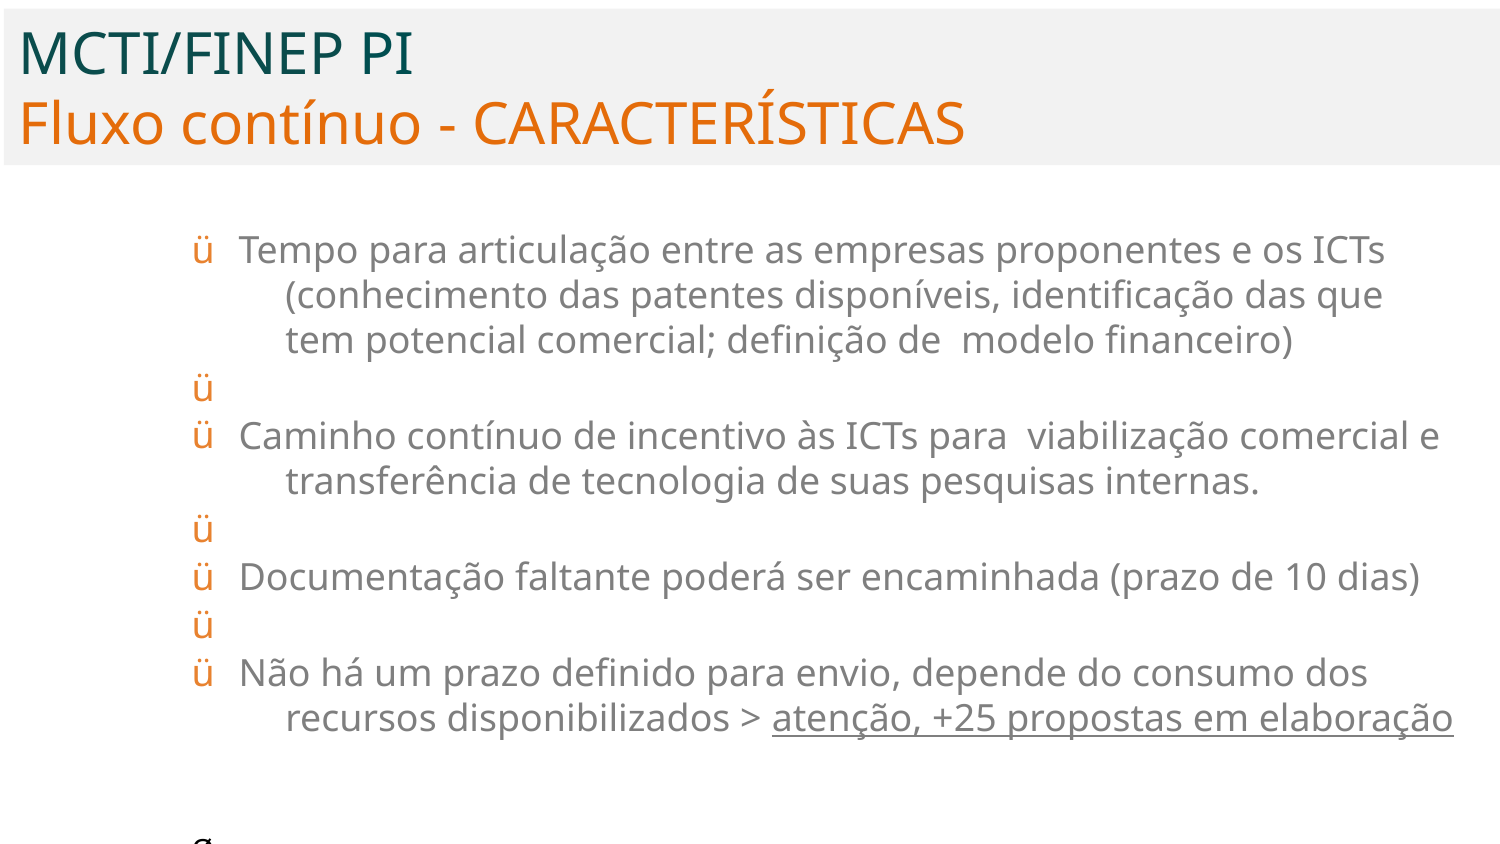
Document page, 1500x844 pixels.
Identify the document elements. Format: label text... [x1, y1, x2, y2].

text_box Tempo para articulação entre as empresas proponentes e os ICTs (conhecimento das patentes disponíveis, identificação das que tem potencial comercial; definição de modelo financeiro) Caminho contínuo de incentivo às ICTs para viabilização comercial e transferência de tecnologia de suas pesquisas internas. Documentação faltante poderá ser encaminhada (prazo de 10 dias) Não há um prazo definido para envio, depende do consumo dos recursos disponibilizados > atenção, +25 propostas em elaboração [27, 219, 1477, 844]
text_box MCTI/FINEP PI Fluxo contínuo - CARACTERÍSTICAS [3, 8, 1500, 166]
